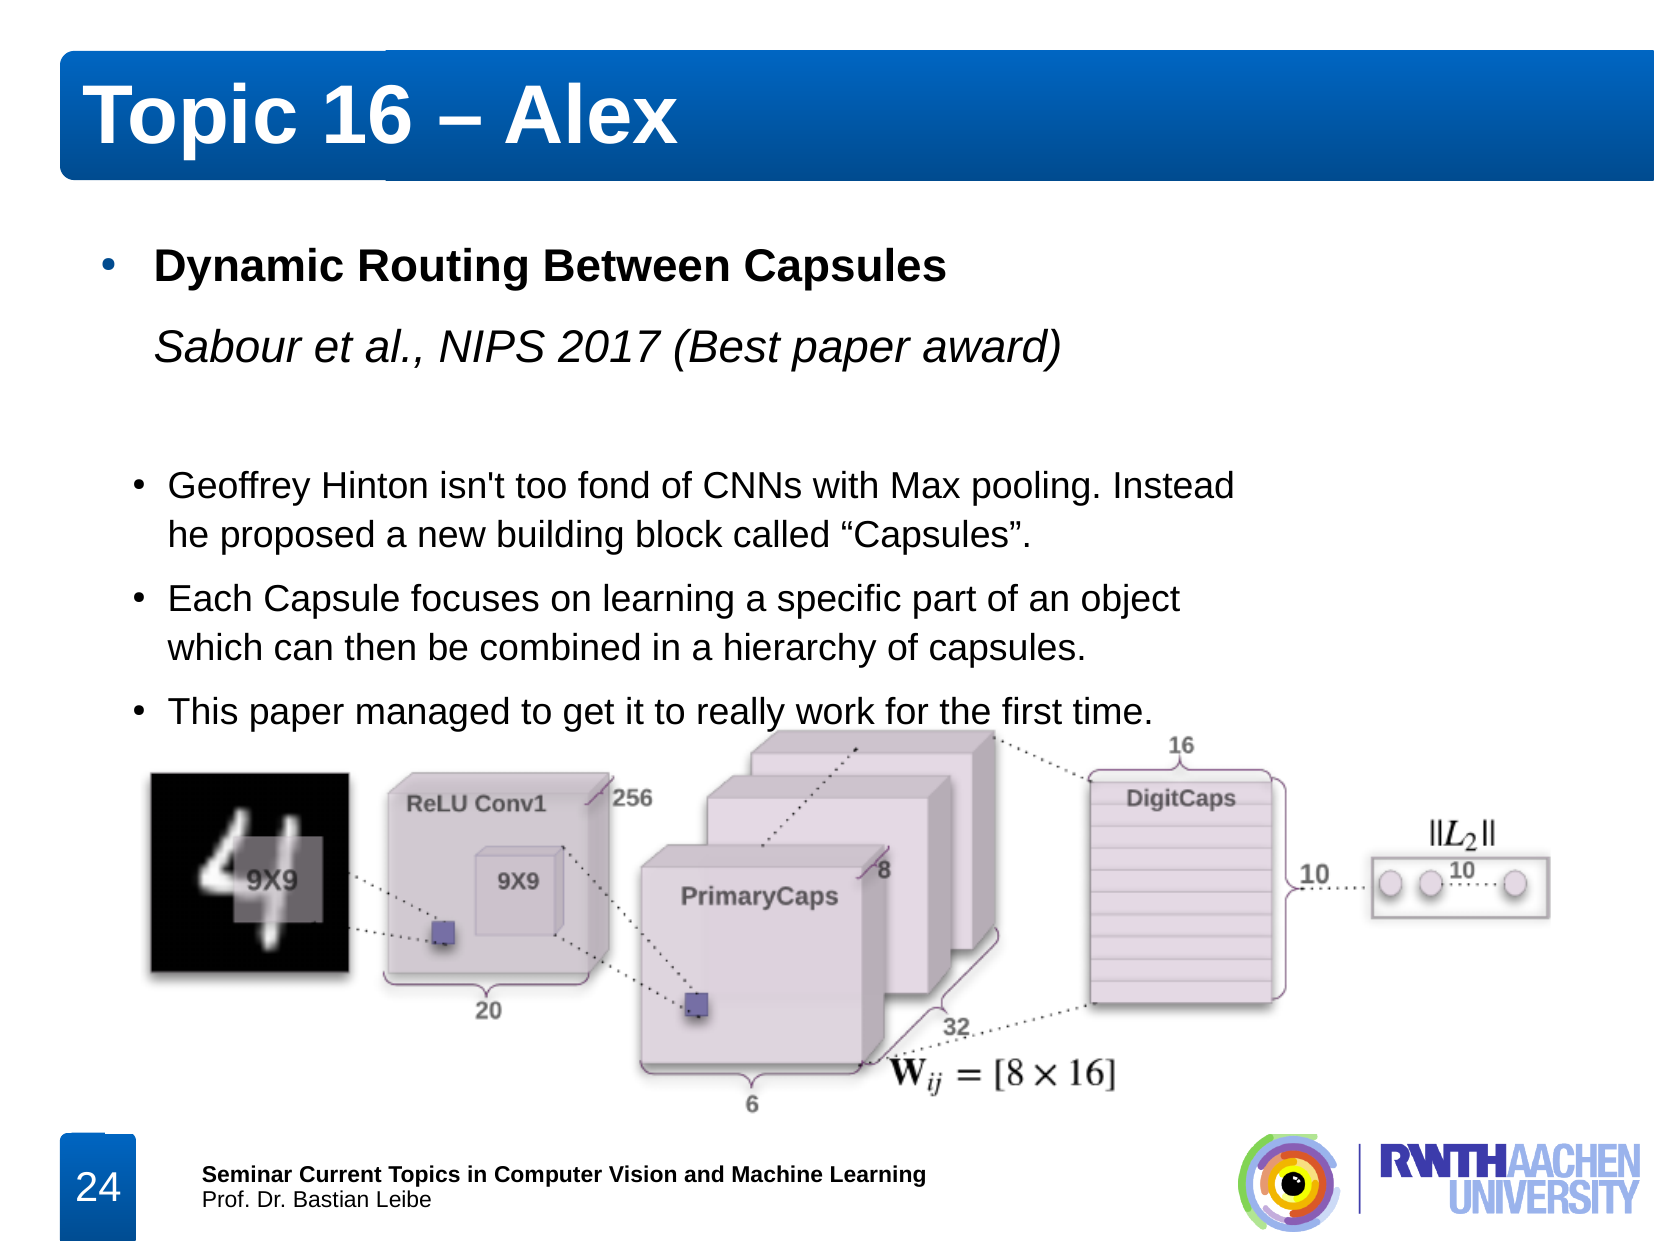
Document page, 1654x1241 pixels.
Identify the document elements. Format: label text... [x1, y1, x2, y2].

text_box Geoffrey Hinton isn't too fond of CNNs with Max pooling. Instead he proposed a new building block called “Capsules”. Each Capsule focuses on learning a specific part of an object which can then be combined in a hierarchy of capsules. This paper managed to get it to really work for the first time. [117, 450, 1291, 961]
title Topic 16 – Alex [82, 61, 1571, 168]
picture [105, 702, 1640, 1232]
list Dynamic Routing Between Capsules Sabour et al., NIPS 2017 (Best paper award) [82, 240, 1621, 391]
